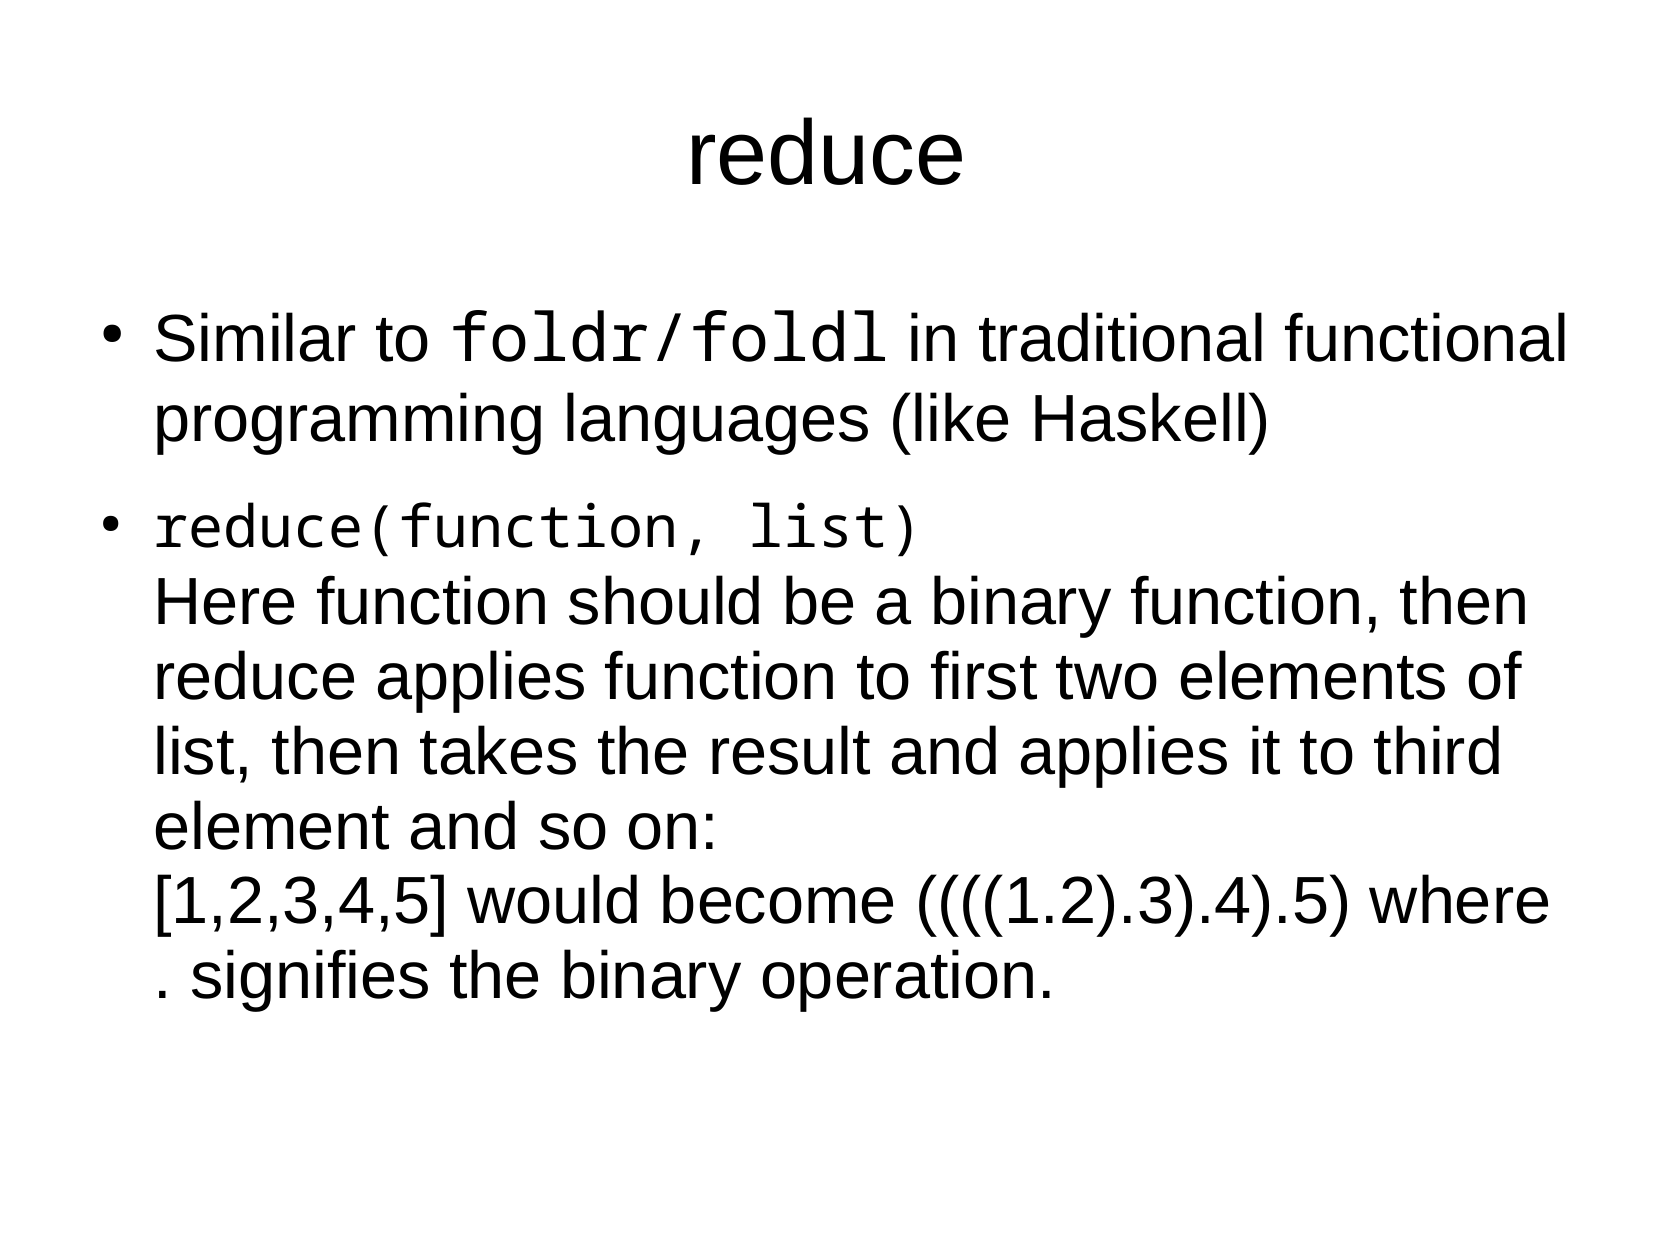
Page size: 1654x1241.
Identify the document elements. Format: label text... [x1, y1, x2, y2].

list Similar to foldr/foldl in traditional functional programming languages (like Haskell) reduce(function, list) Here function should be a binary function, then reduce applies function to first two elements of list, then takes the result and applies it to third element and so on: [1,2,3,4,5] would become ((((1.2).3).4).5) where . signifies the binary operation. [82, 290, 1571, 1109]
title reduce [82, 56, 1571, 250]
